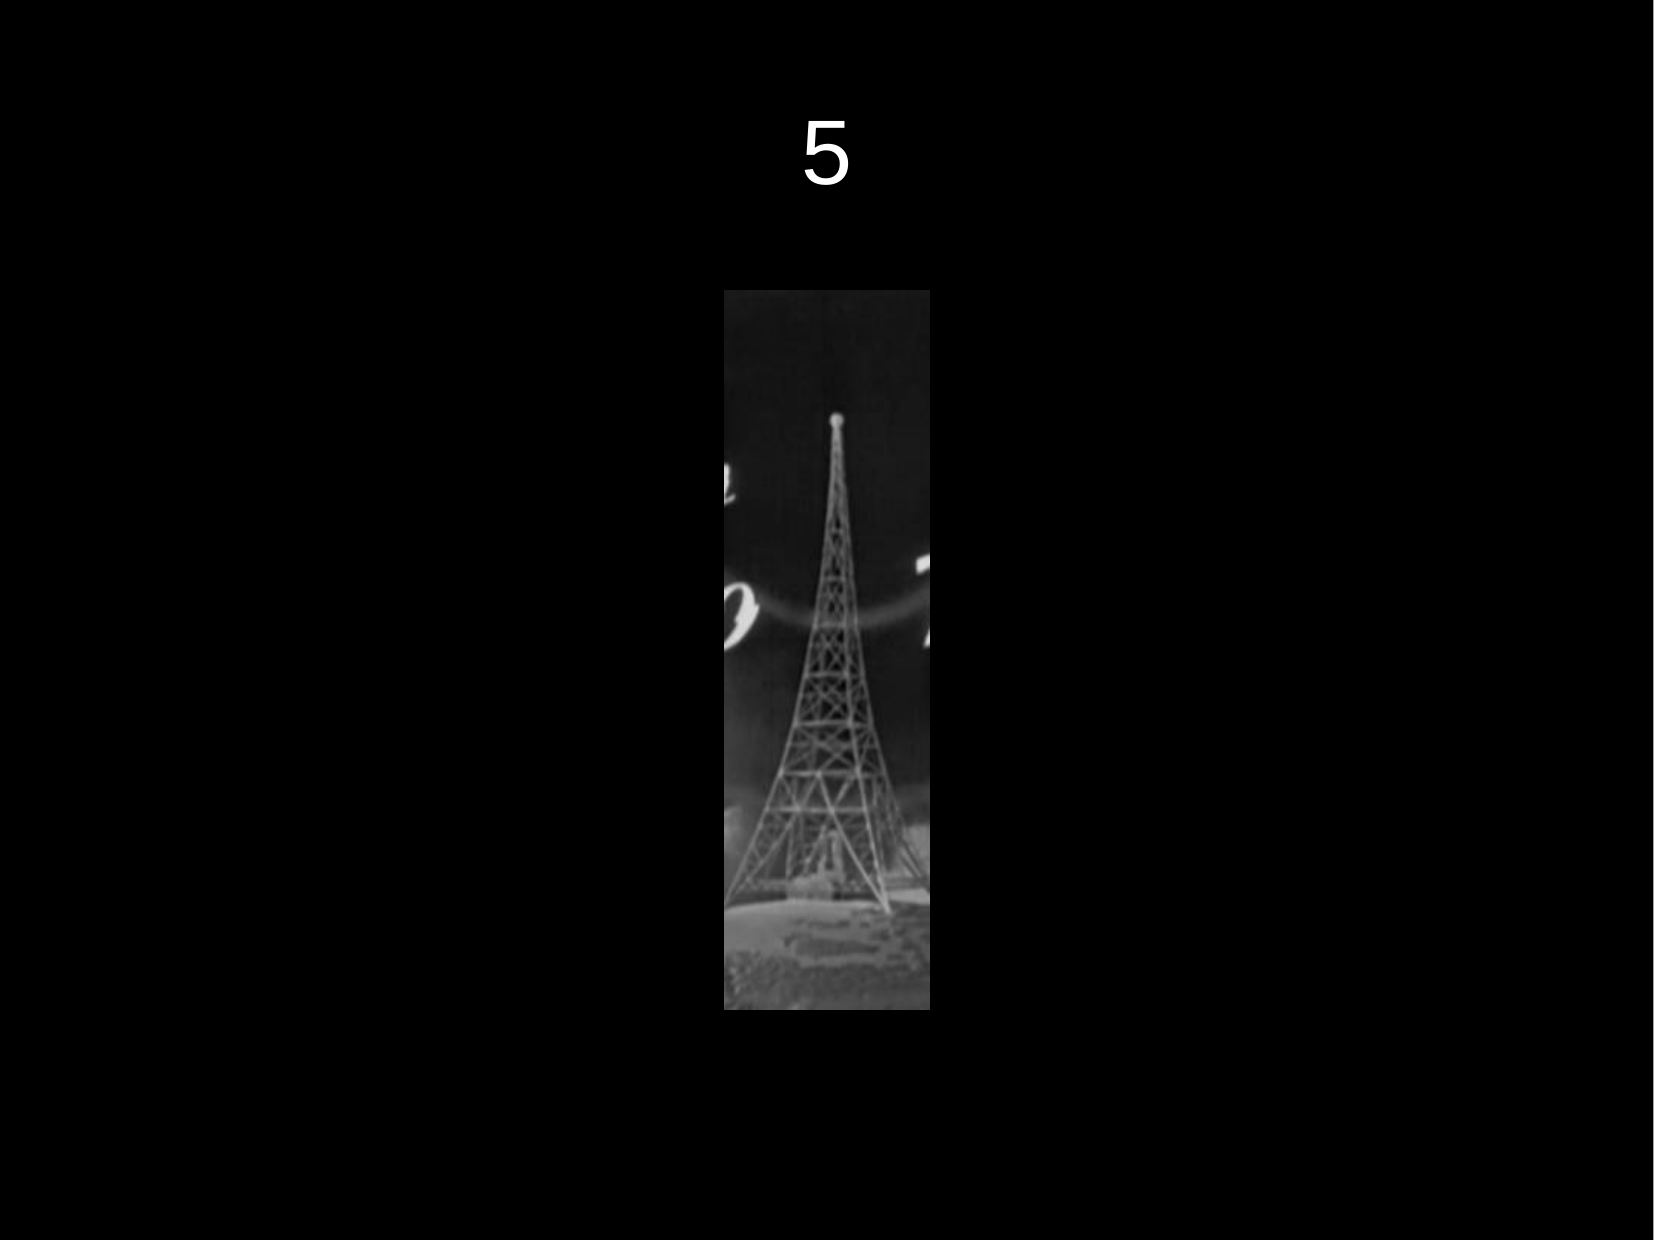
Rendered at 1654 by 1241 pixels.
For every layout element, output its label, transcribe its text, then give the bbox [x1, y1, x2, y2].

picture [724, 290, 930, 1010]
title 5 [82, 49, 1571, 257]
